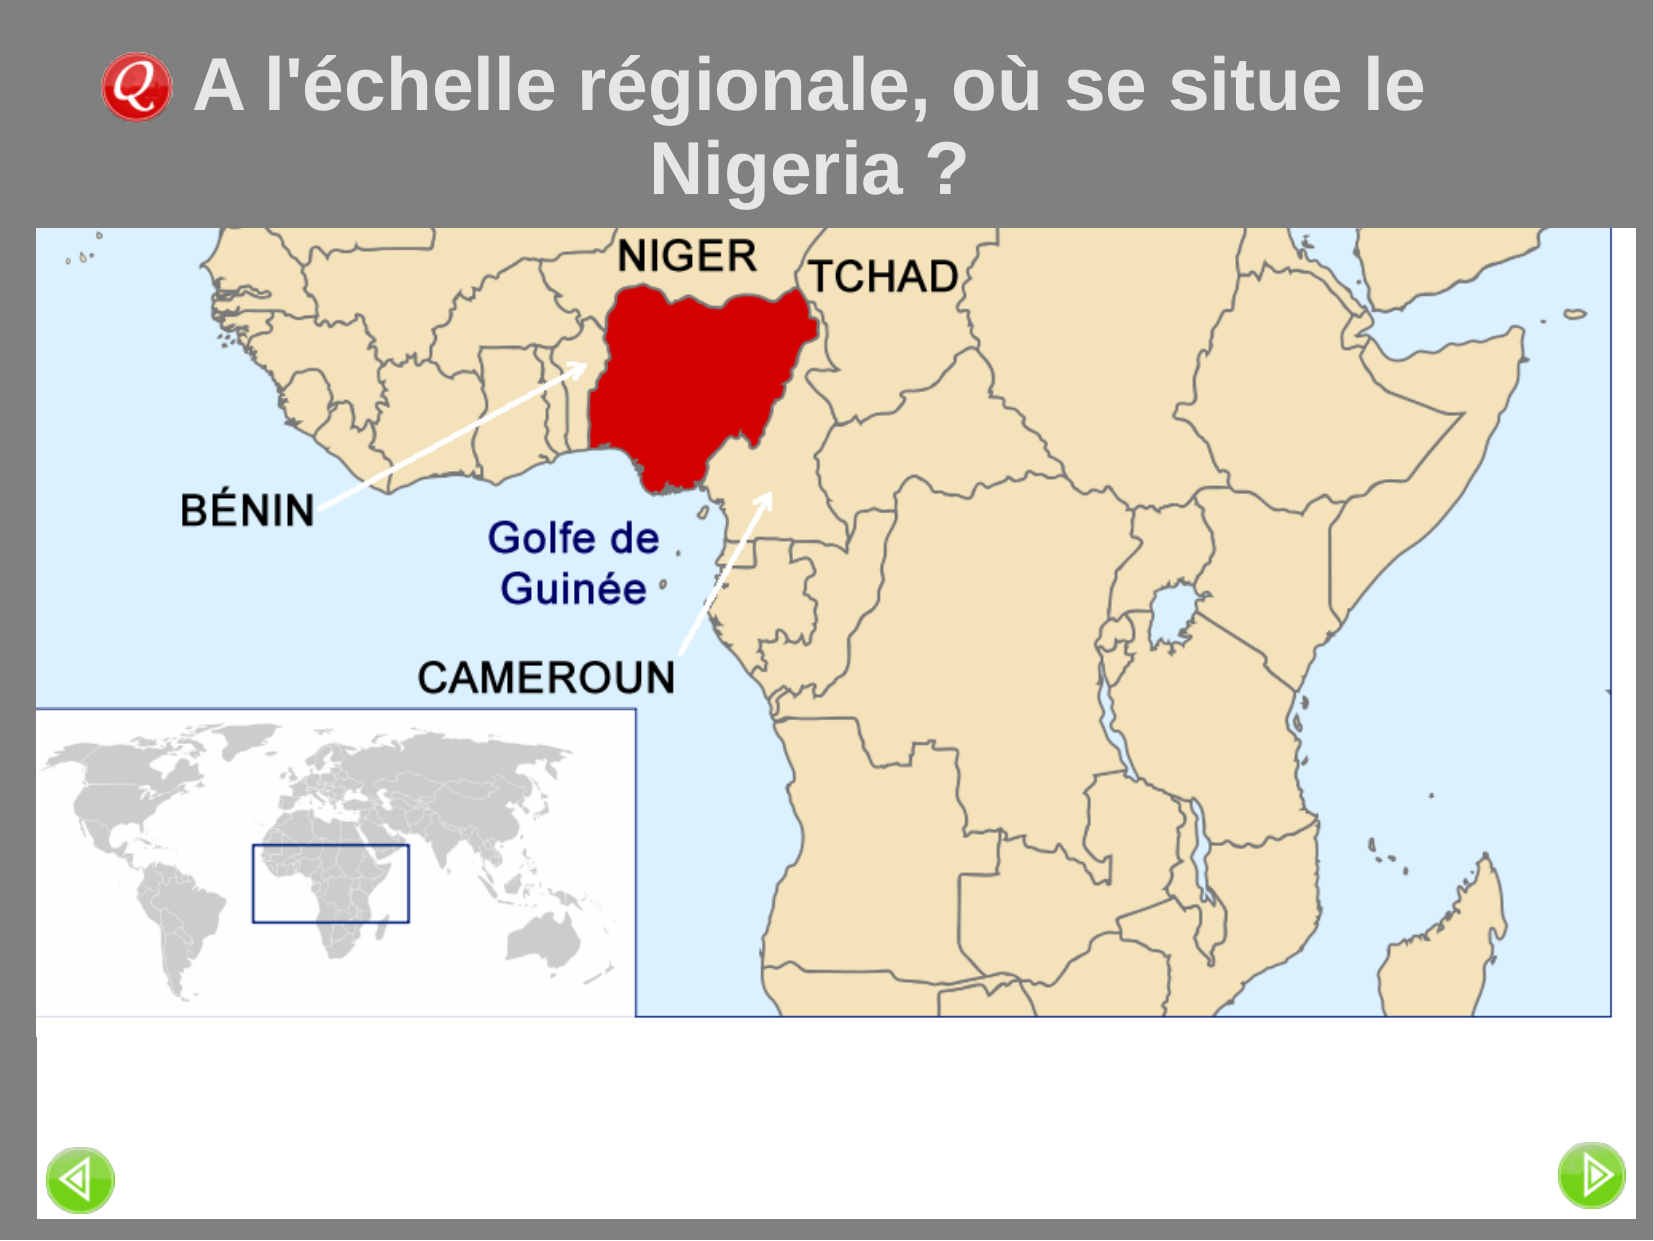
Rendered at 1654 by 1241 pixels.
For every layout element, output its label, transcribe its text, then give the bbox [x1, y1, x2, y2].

picture [46, 1147, 115, 1214]
text_box [37, 1038, 1636, 1219]
picture [101, 52, 173, 123]
picture [36, 228, 1636, 1038]
text_box A l'échelle régionale, où se situe le Nigeria ? [177, 35, 1499, 219]
picture [1558, 1142, 1626, 1209]
